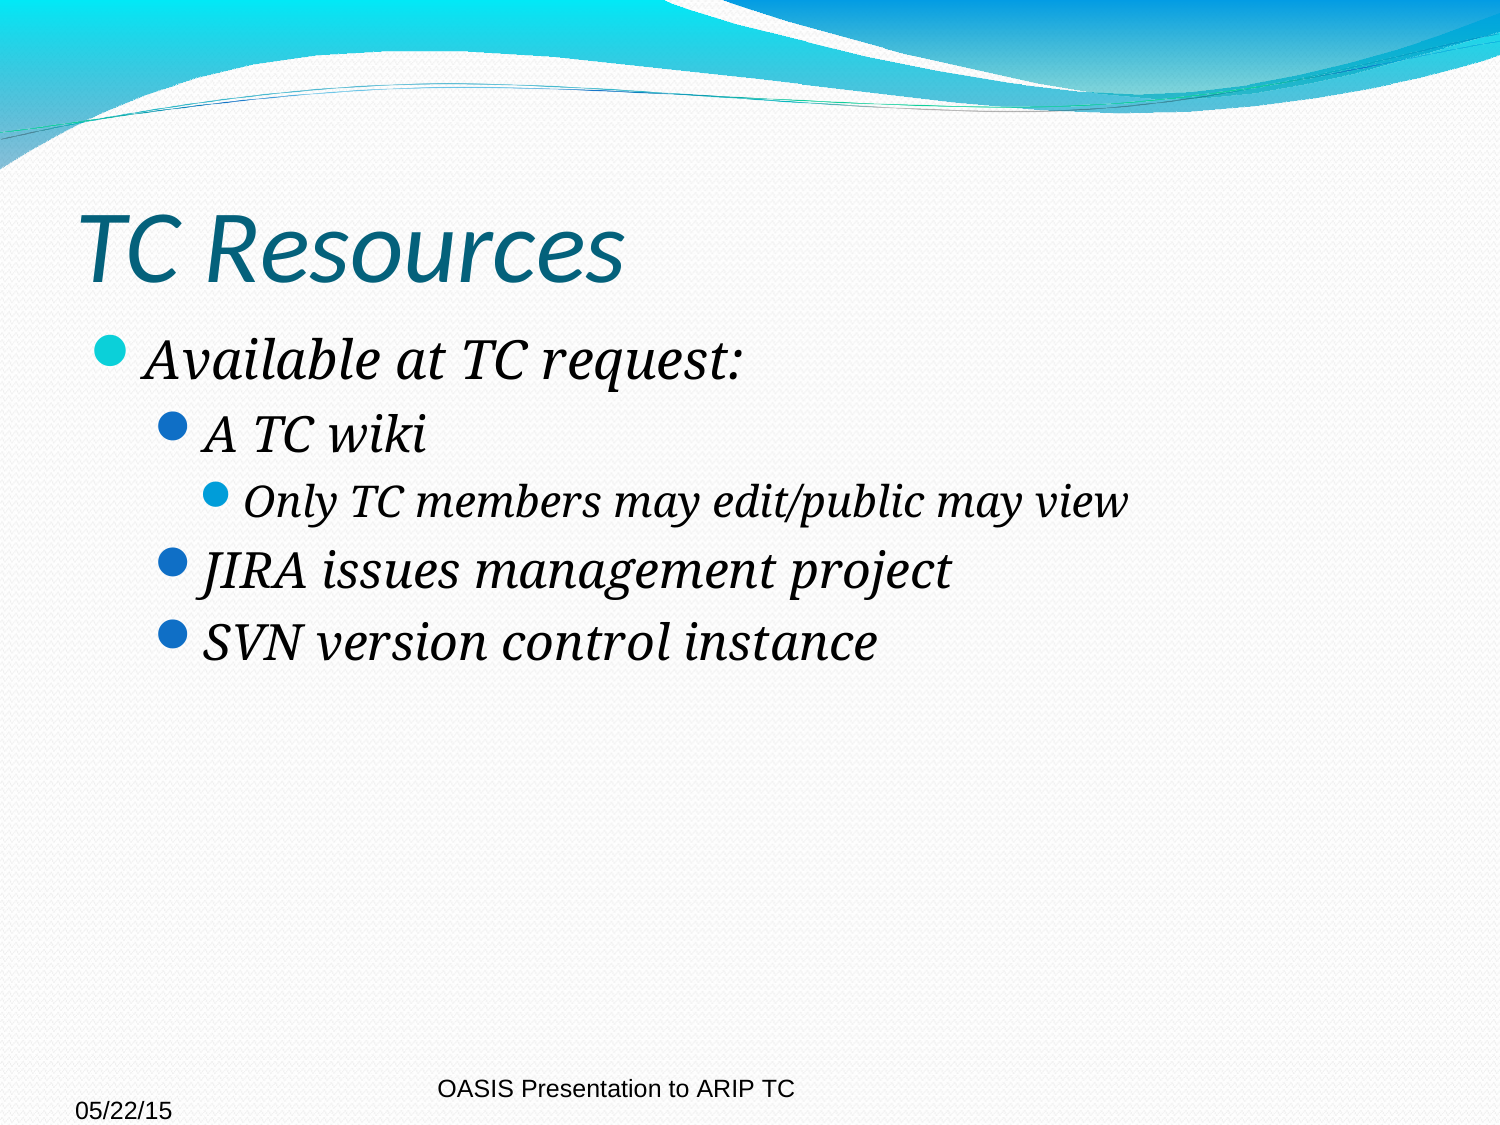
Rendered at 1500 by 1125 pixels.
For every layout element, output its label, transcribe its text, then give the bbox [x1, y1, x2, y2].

text_box TC Resources [75, 115, 1426, 304]
text_box Available at TC request: A TC wiki Only TC members may edit/public may view JIRA issues management project SVN version control instance [75, 317, 1426, 1038]
picture [0, 0, 1500, 1125]
text_box 05/22/15 [75, 1087, 425, 1125]
text_box OASIS Presentation to ARIP TC [437, 982, 988, 1103]
